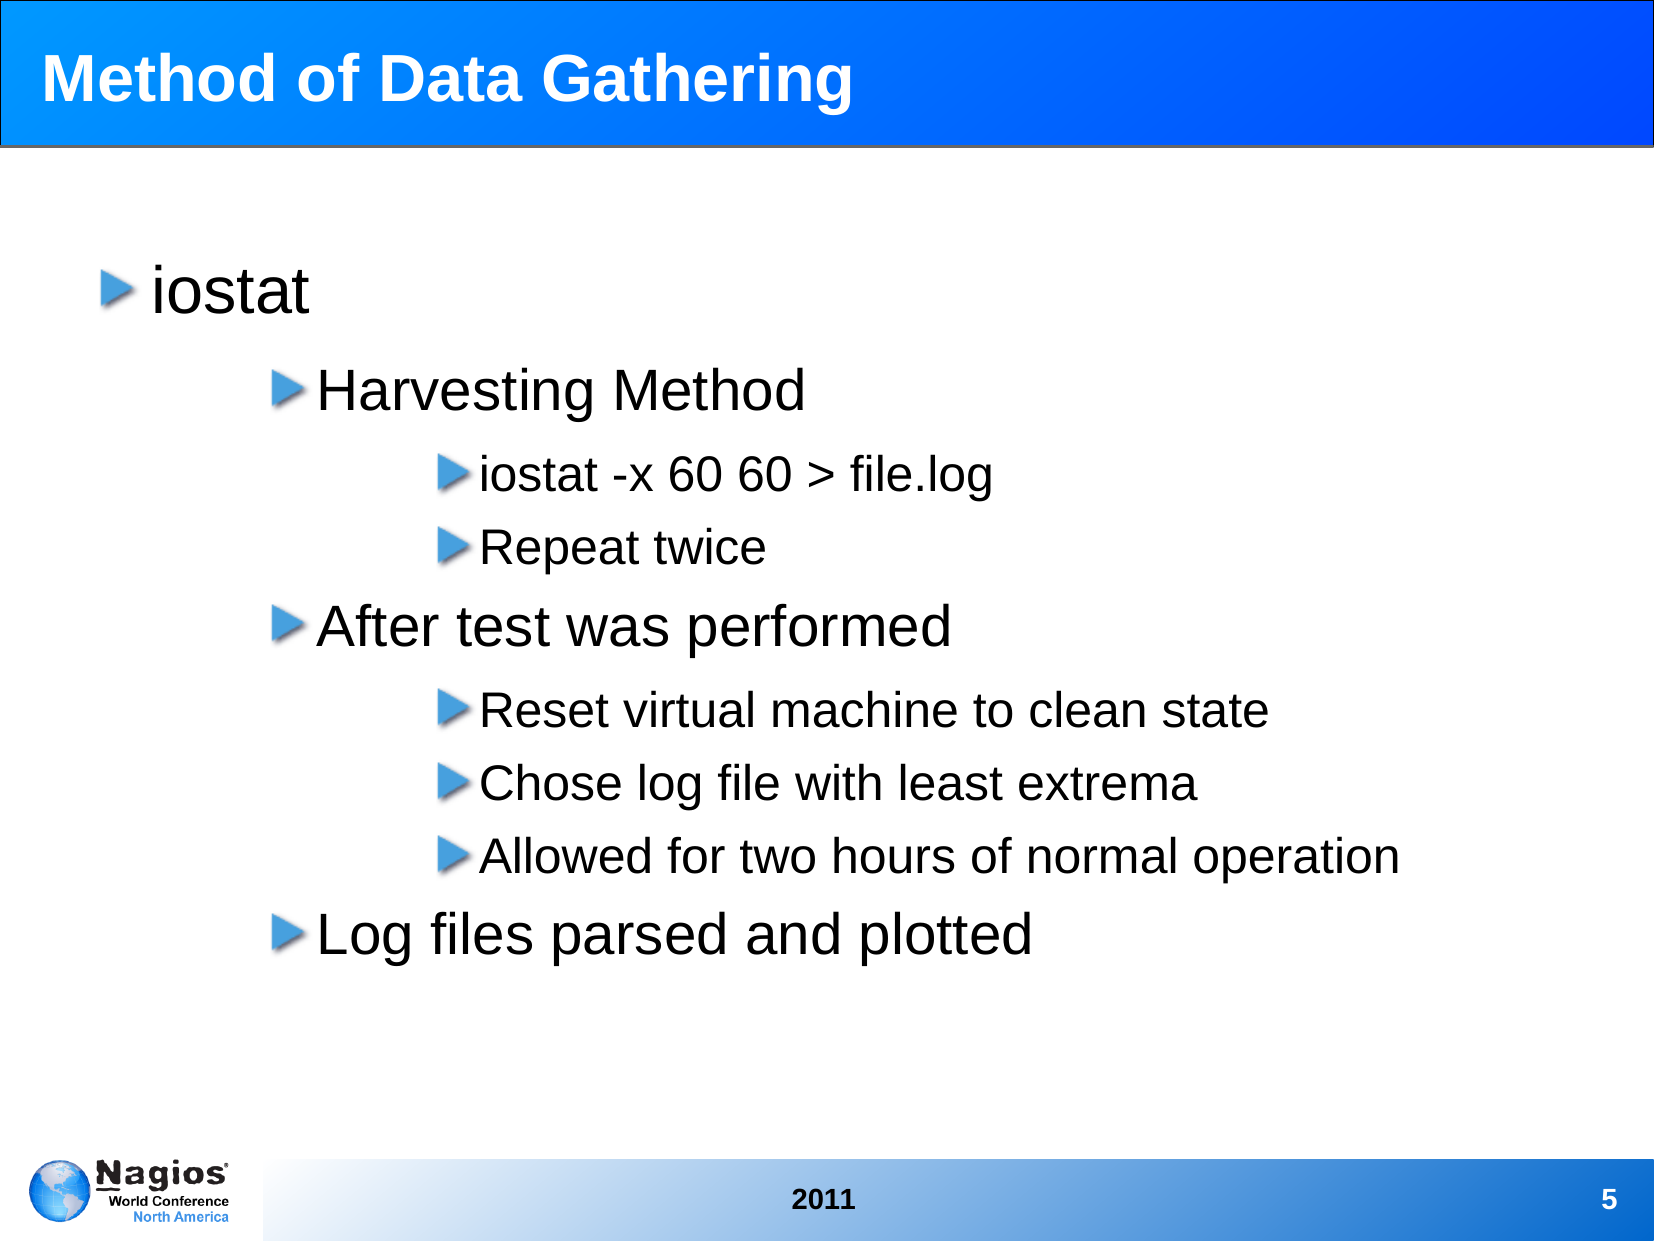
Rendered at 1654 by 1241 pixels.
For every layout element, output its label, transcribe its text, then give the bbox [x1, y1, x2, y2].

title Method of Data Gathering [41, 29, 1248, 127]
list iostat Harvesting Method iostat -x 60 60 > file.log Repeat twice After test was performed Reset virtual machine to clean state Chose log file with least extrema Allowed for two hours of normal operation Log files parsed and plotted [80, 253, 1569, 1072]
picture [29, 1159, 229, 1235]
